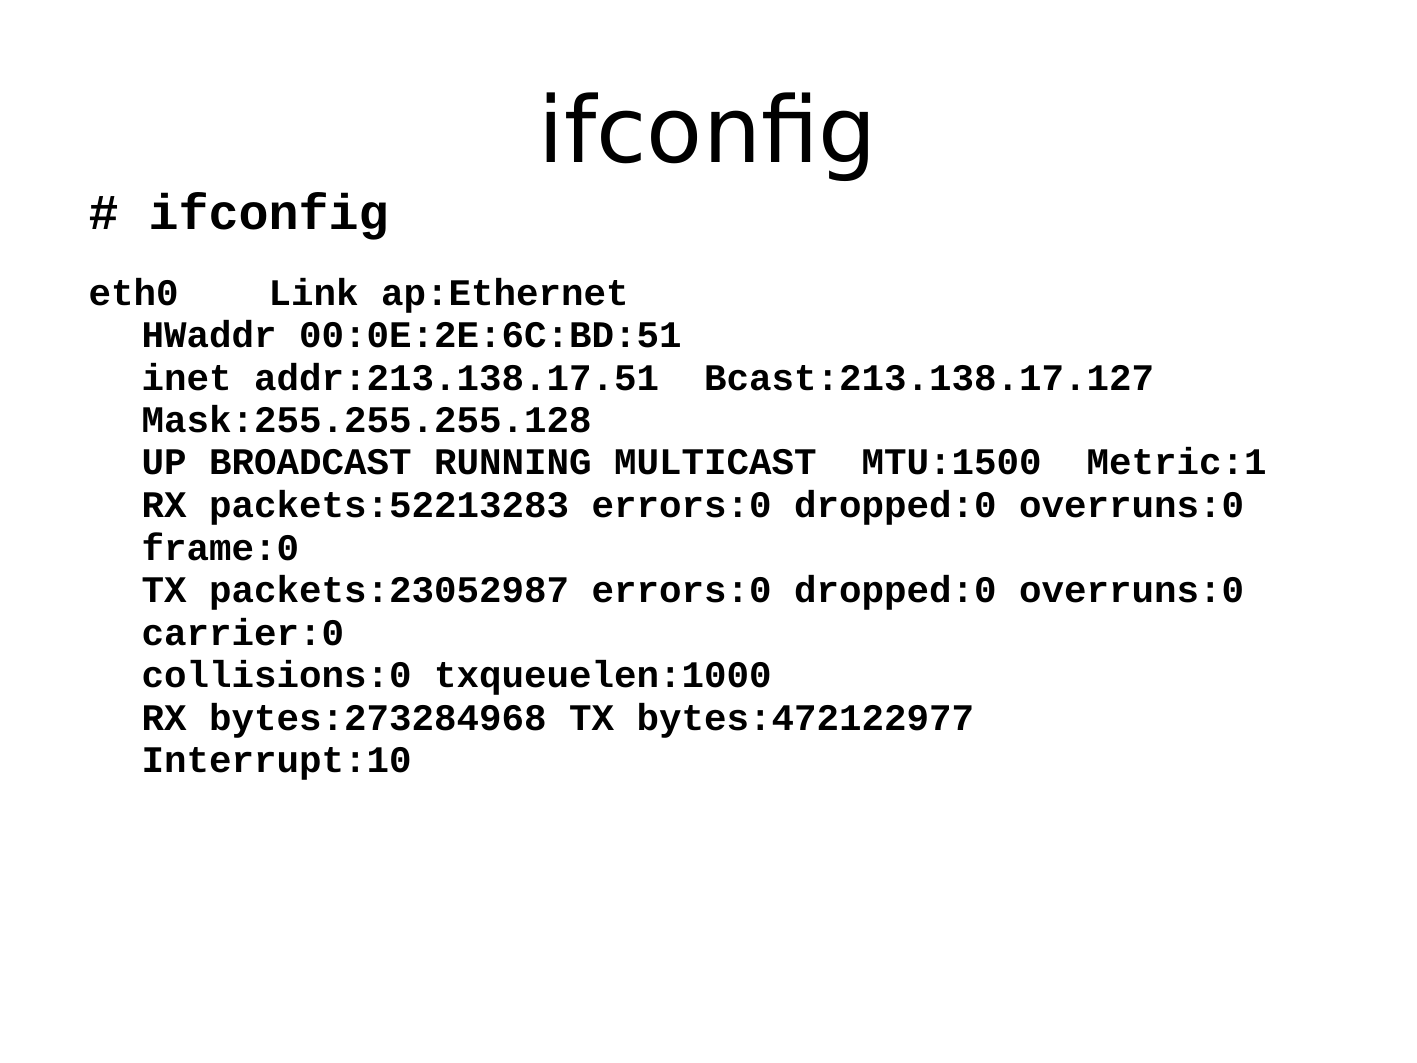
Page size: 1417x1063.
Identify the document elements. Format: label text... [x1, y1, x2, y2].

title ifconfig [70, 49, 1346, 187]
list # ifconfig eth0 Link ap:Ethernet HWaddr 00:0E:2E:6C:BD:51 inet addr:213.138.17.51 Bcast:213.138.17.127 Mask:255.255.255.128 UP BROADCAST RUNNING MULTICAST MTU:1500 Metric:1 RX packets:52213283 errors:0 dropped:0 overruns:0 frame:0 TX packets:23052987 errors:0 dropped:0 overruns:0 carrier:0 collisions:0 txqueuelen:1000 RX bytes:273284968 TX bytes:472122977 Interrupt:10 [70, 187, 1346, 1013]
